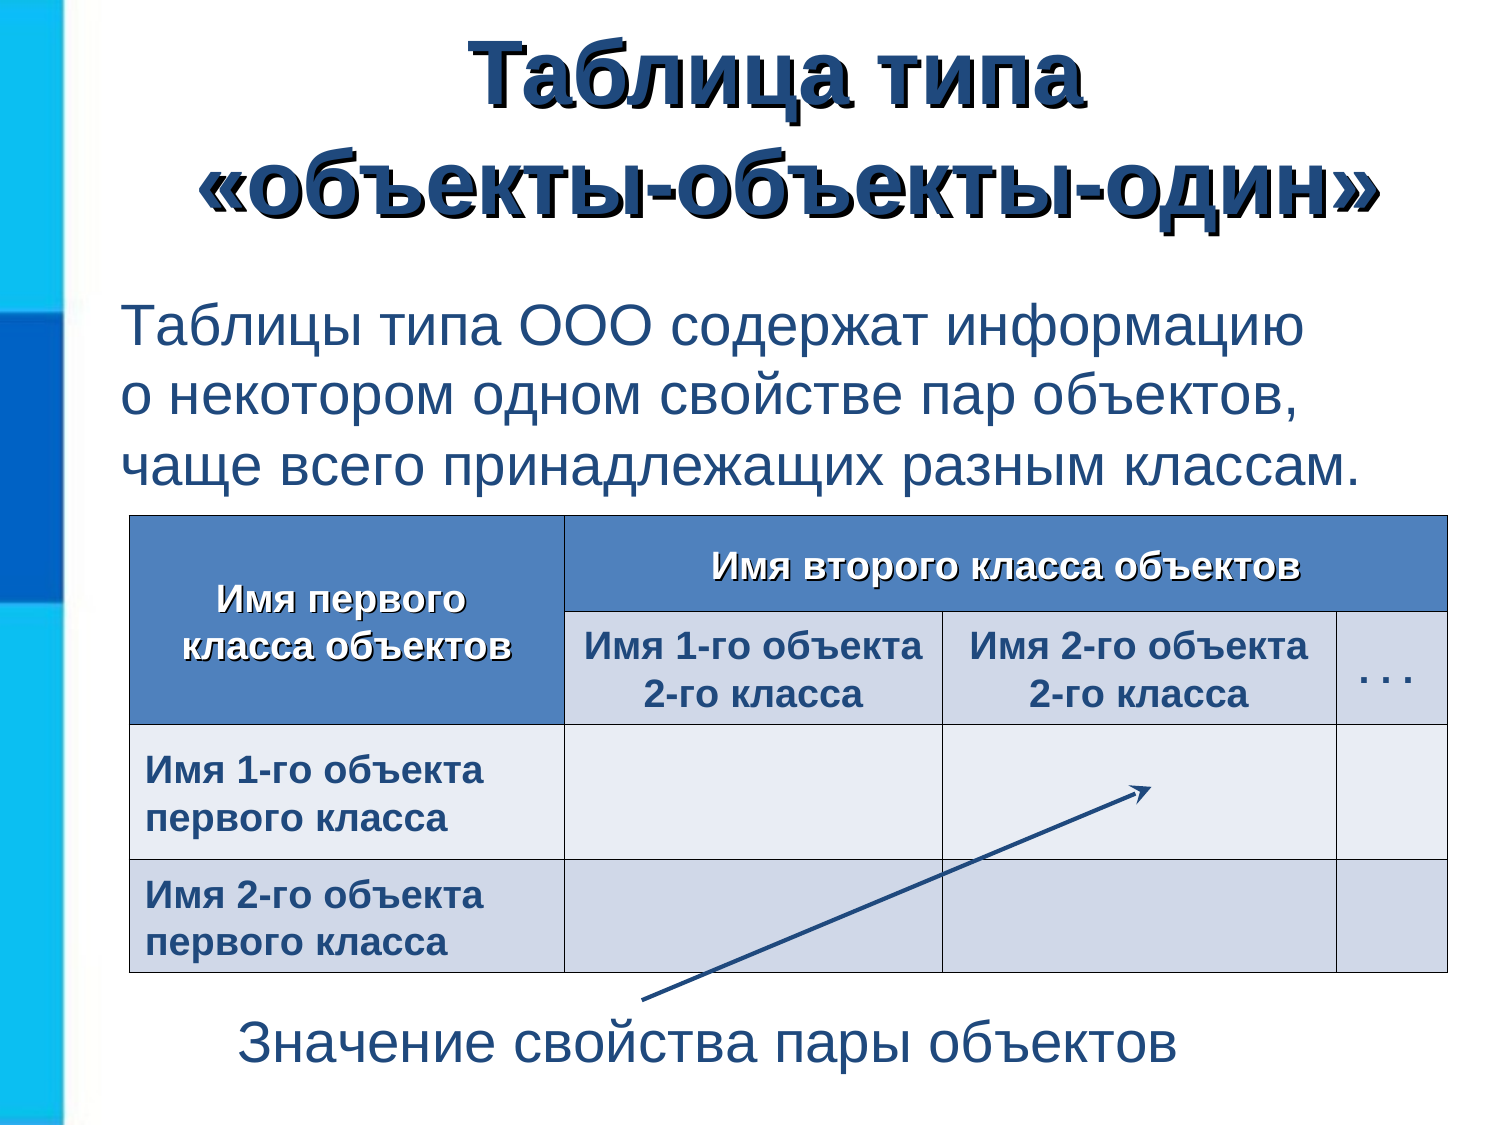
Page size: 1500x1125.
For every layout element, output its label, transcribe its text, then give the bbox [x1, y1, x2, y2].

table_header Имя второго класса объектов [565, 516, 1447, 611]
table_cell [943, 725, 1336, 859]
table_cell [565, 860, 942, 972]
title Таблица типа «объекты-объекты-один» [124, 0, 1454, 247]
table_cell Имя 2-го объекта 2-го класса [943, 612, 1336, 724]
table_cell [1337, 860, 1447, 972]
picture [0, 0, 1500, 1125]
table_cell [718, 878, 942, 972]
table_cell . . . [1337, 612, 1447, 724]
table_cell [1337, 725, 1447, 859]
table_cell [943, 860, 969, 871]
table_cell [943, 860, 1336, 972]
table_cell Имя 1-го объекта первого класса [130, 725, 564, 859]
table_cell Имя 1-го объекта 2-го класса [565, 612, 942, 724]
text_box Таблицы типа ООО содержат информацию о некотором одном свойстве пар объектов, чаще всего принадлежащих разным классам. [105, 278, 1454, 505]
text_box Значение свойства пары объектов [222, 996, 1204, 1082]
table_cell Имя 2-го объекта первого класса [130, 860, 564, 972]
table_cell [565, 725, 942, 859]
table_header Имя первого класса объектов [130, 516, 564, 724]
